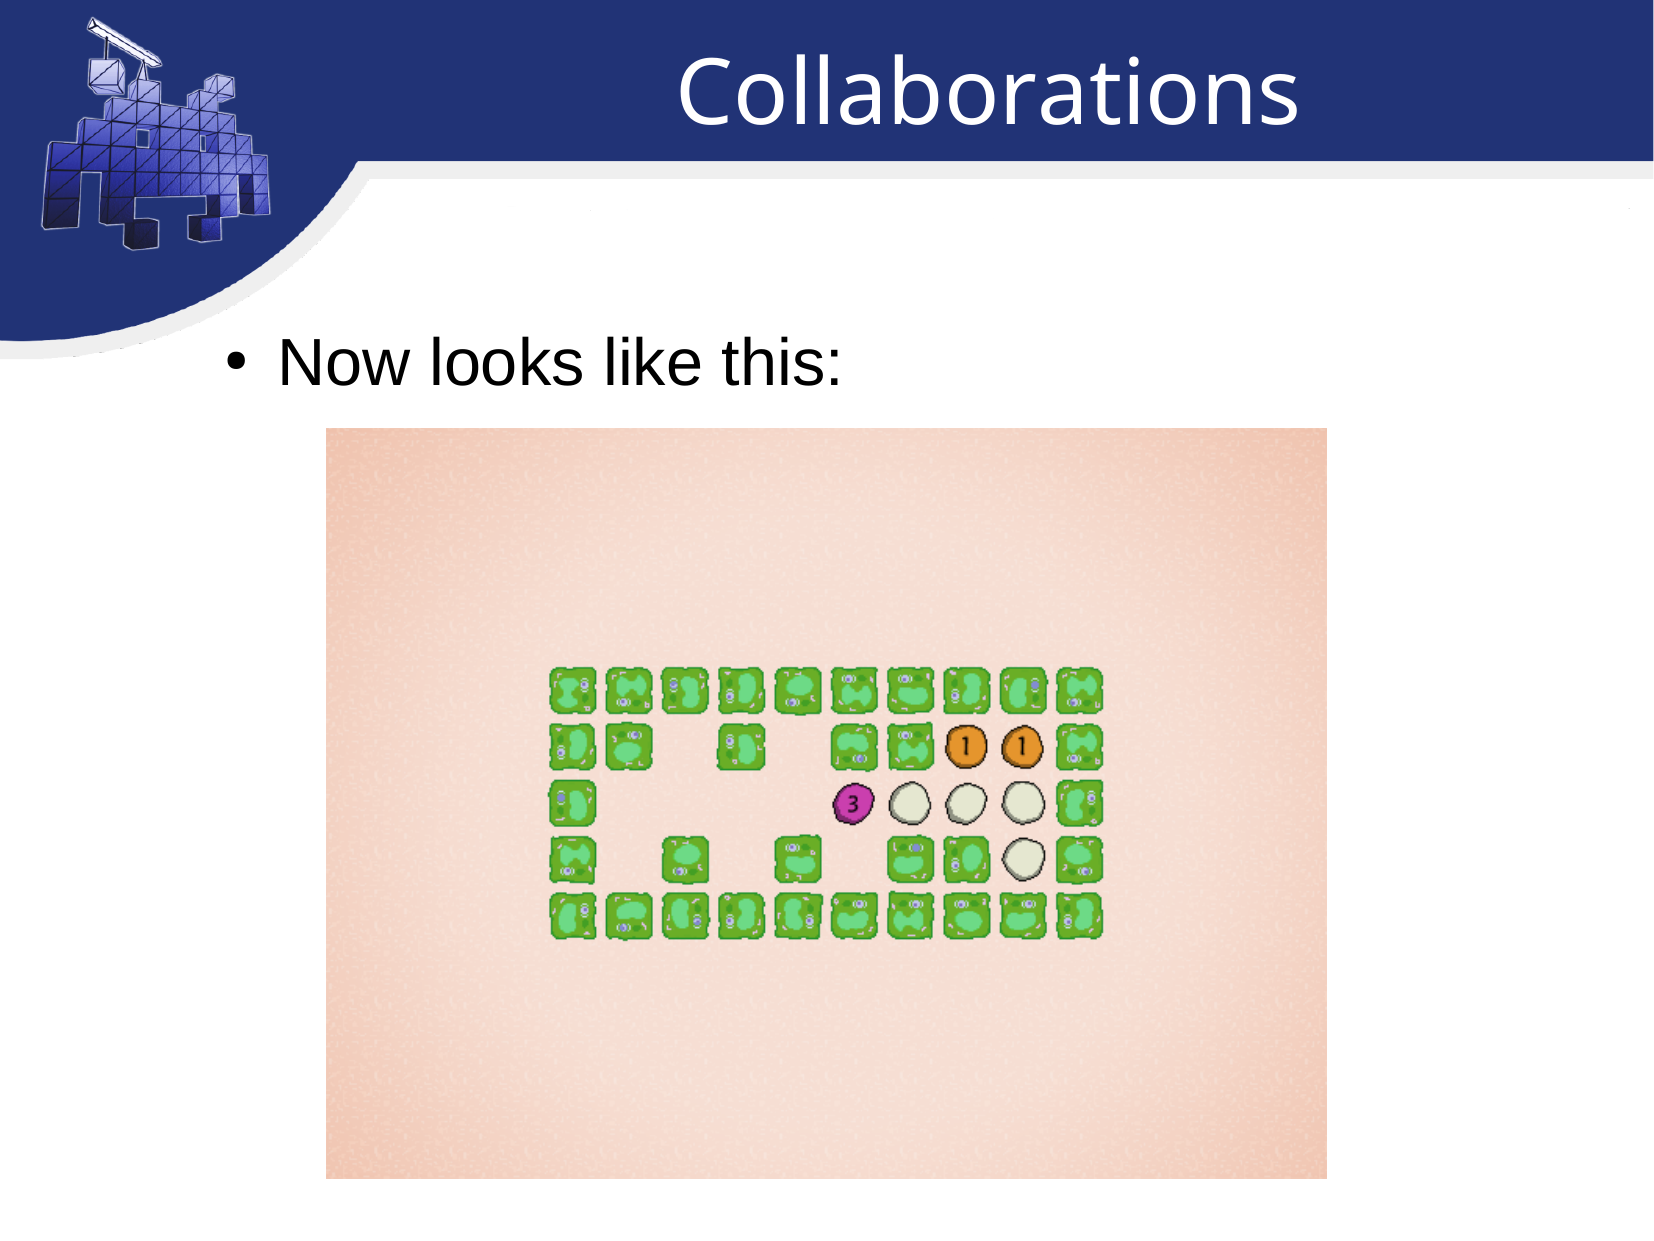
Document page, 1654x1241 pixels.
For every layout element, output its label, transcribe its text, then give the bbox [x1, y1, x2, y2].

picture [0, 0, 1654, 443]
list Now looks like this: [206, 324, 1595, 1078]
title Collaborations [354, 35, 1625, 142]
picture [326, 428, 1327, 1179]
